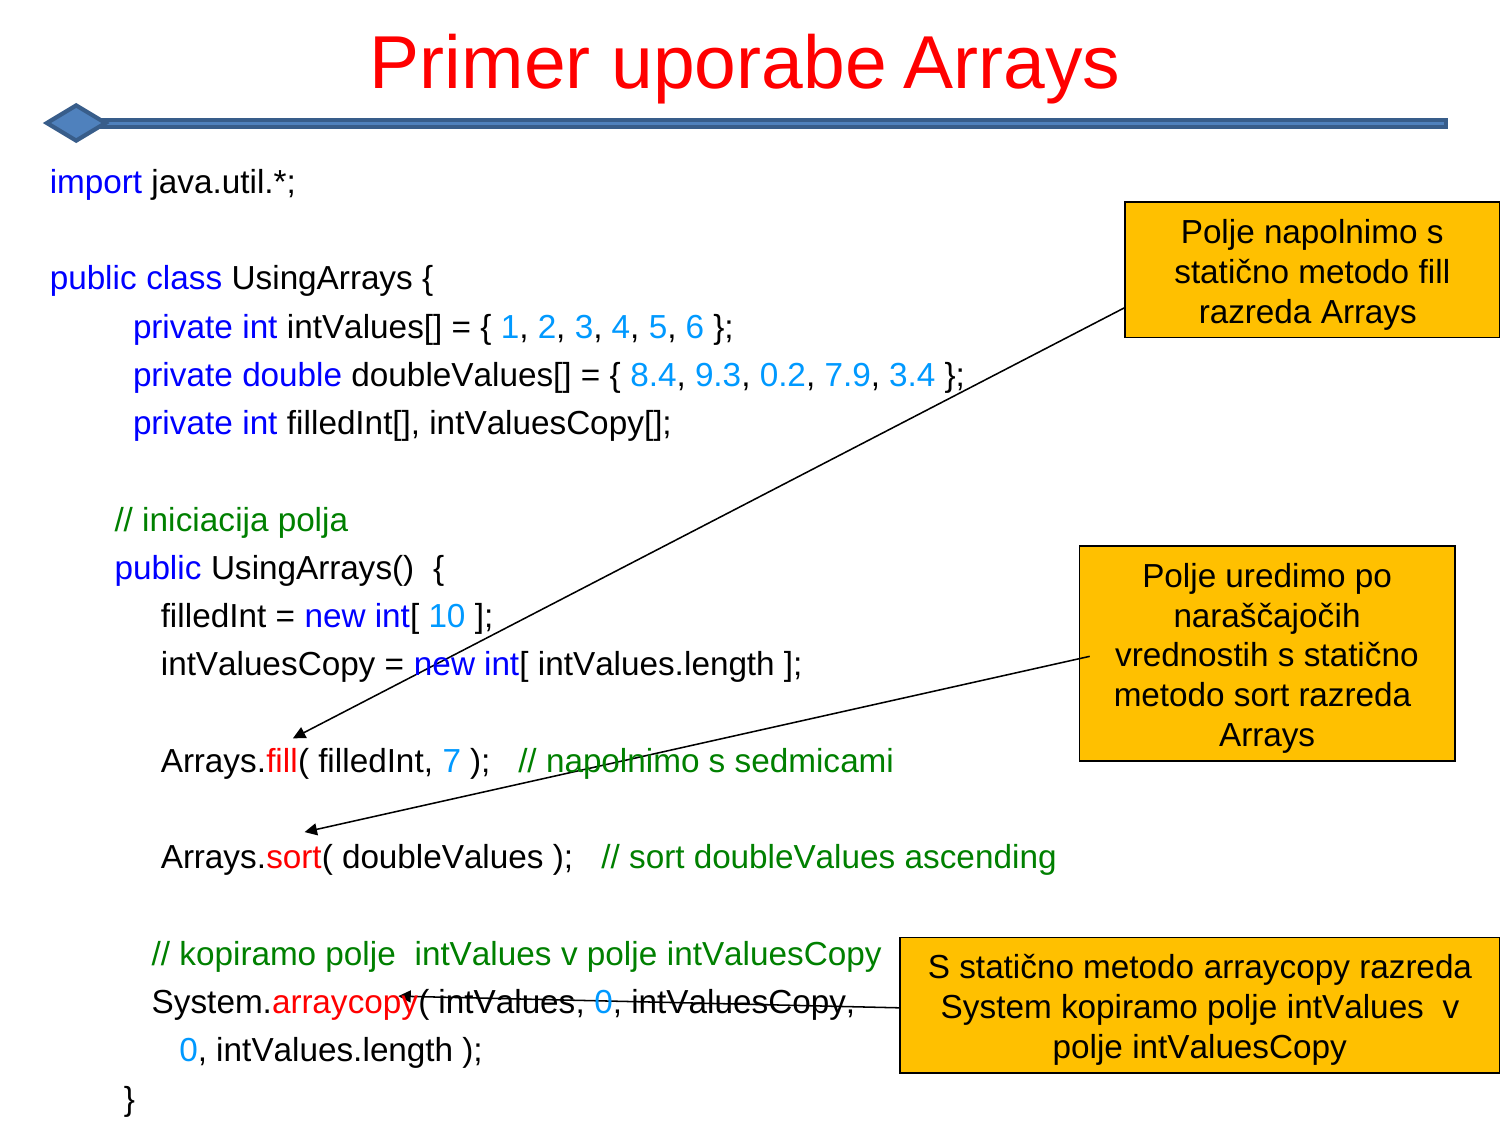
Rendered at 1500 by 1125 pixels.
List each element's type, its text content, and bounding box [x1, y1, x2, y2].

title Primer uporabe Arrays [70, 0, 1421, 118]
text_box S statično metodo arraycopy razreda System kopiramo polje intValues v polje intValuesCopy [900, 937, 1500, 1073]
text_box Polje uredimo po naraščajočih vrednostih s statično metodo sort razreda Arrays [1174, 546, 1455, 762]
text_box import java.util.*; public class UsingArrays { private int intValues[] = { 1, 2, 3, 4, 5, 6 }; private double doubleValues[] = { 8.4, 9.3, 0.2, 7.9, 3.4 }; private int filledInt[], intValuesCopy[]; // iniciacija polja public UsingArrays() { filledInt = new int[ 10 ]; intValuesCopy = new int[ intValues.length ]; Arrays.fill( filledInt, 7 ); // napolnimo s sedmicami Arrays.sort( doubleValues ); // sort doubleValues ascending // kopiramo polje intValues v polje intValuesCopy System.arraycopy( intValues, 0, intValuesCopy, 0, intValues.length ); } [35, 152, 1174, 966]
text_box Polje napolnimo s statično metodo fill razreda Arrays [1174, 202, 1500, 338]
